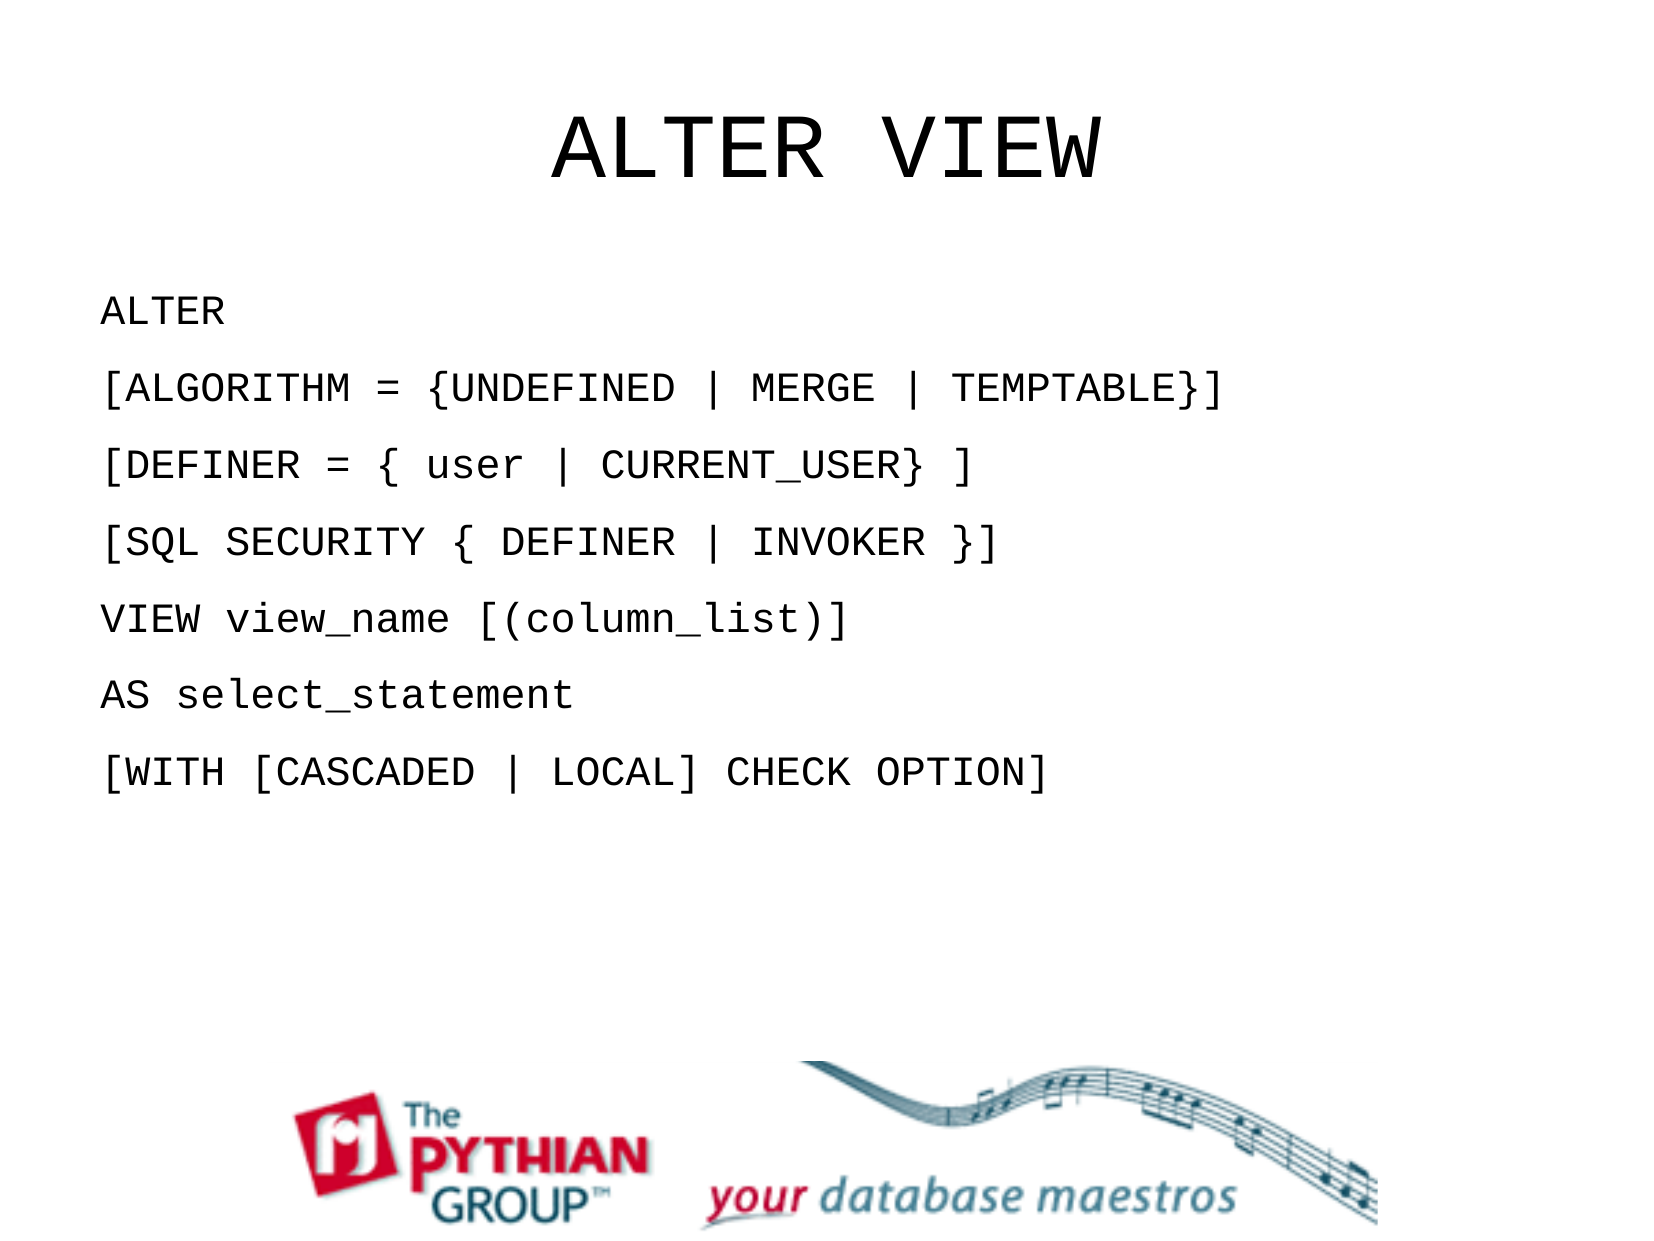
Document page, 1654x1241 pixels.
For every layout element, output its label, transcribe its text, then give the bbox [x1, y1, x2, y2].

list ALTER [ALGORITHM = {UNDEFINED | MERGE | TEMPTABLE}] [DEFINER = { user | CURRENT_USER} ] [SQL SECURITY { DEFINER | INVOKER }] VIEW view_name [(column_list)] AS select_statement [WITH [CASCADED | LOCAL] CHECK OPTION] [82, 290, 1571, 1094]
picture [266, 1094, 1378, 1241]
title ALTER VIEW [82, 49, 1571, 257]
